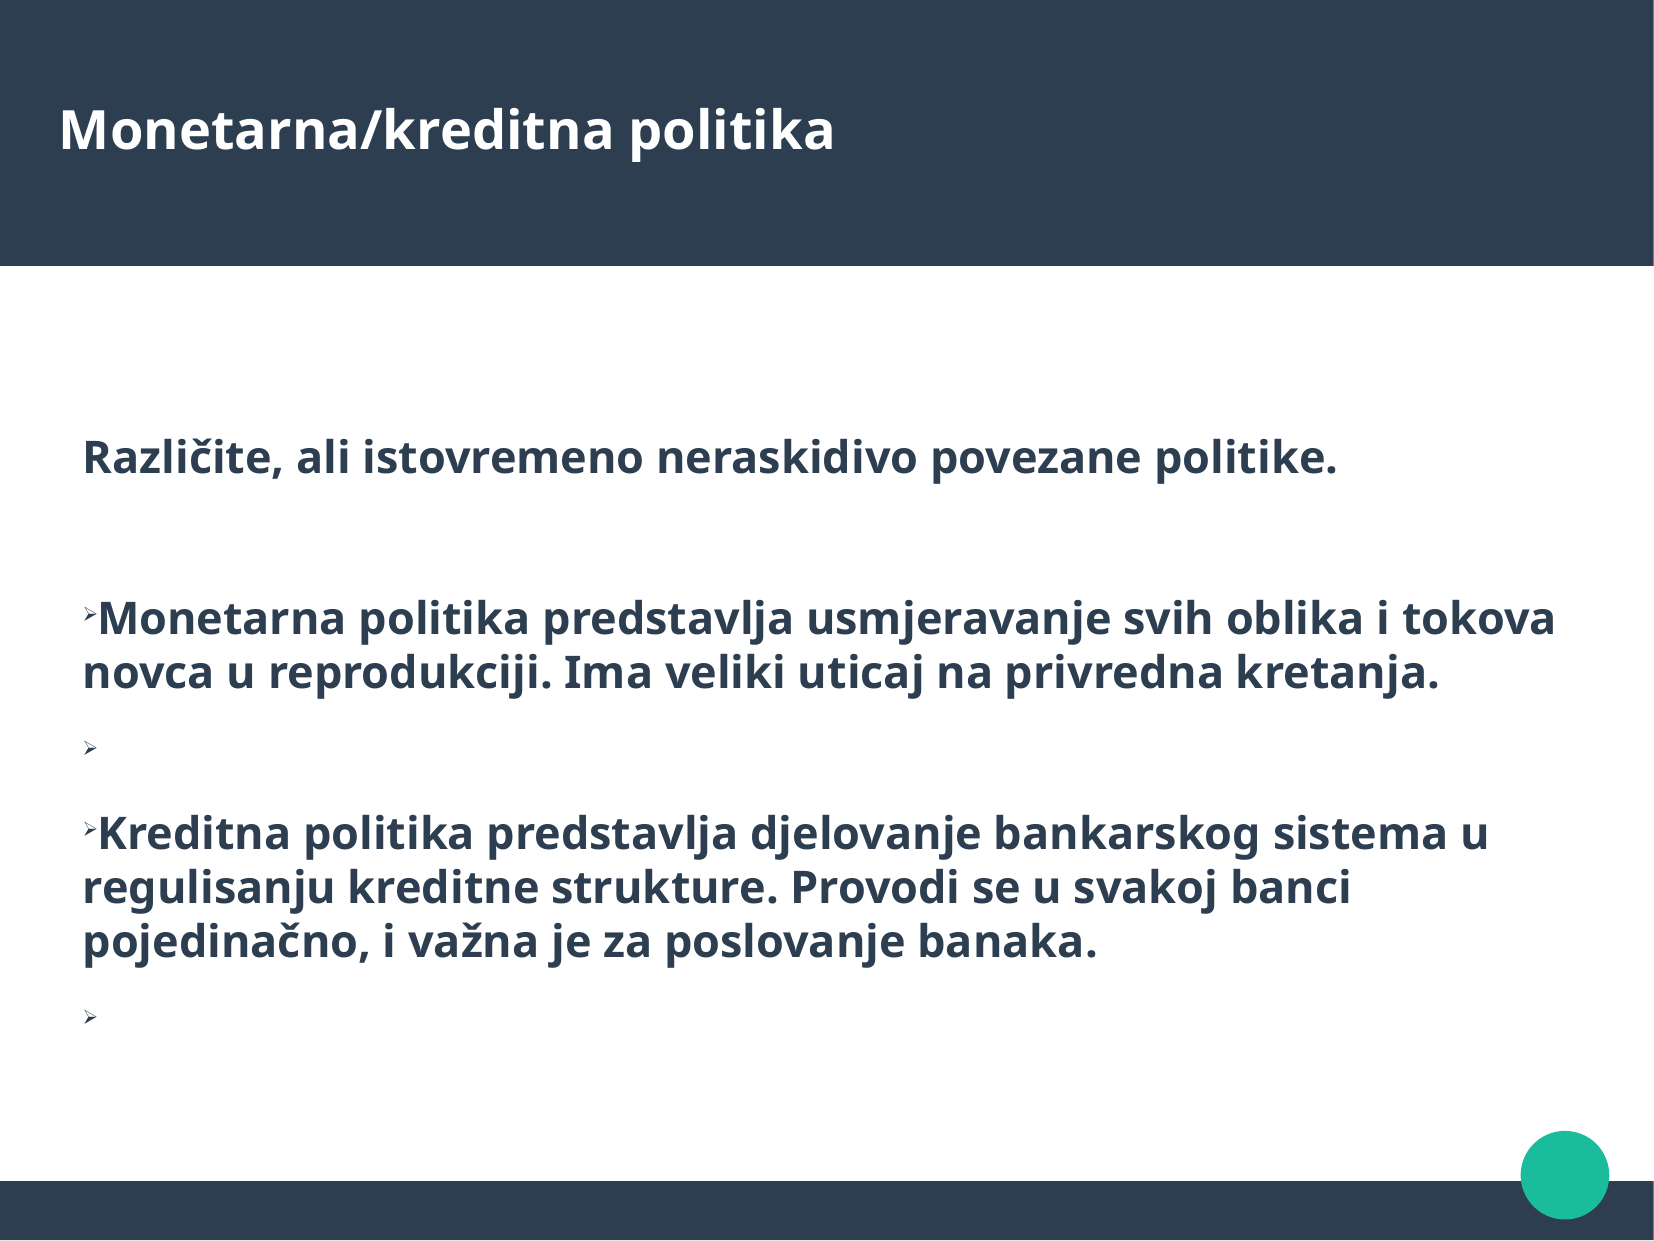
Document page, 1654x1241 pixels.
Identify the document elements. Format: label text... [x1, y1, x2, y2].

title Monetarna/kreditna politika [59, 49, 1595, 207]
list Različite, ali istovremeno neraskidivo povezane politike. Monetarna politika predstavlja usmjeravanje svih oblika i tokova novca u reprodukciji. Ima veliki uticaj na privredna kretanja. Kreditna politika predstavlja djelovanje bankarskog sistema u regulisanju kreditne strukture. Provodi se u svakoj banci pojedinačno, i važna je za poslovanje banaka. [82, 290, 1571, 1010]
